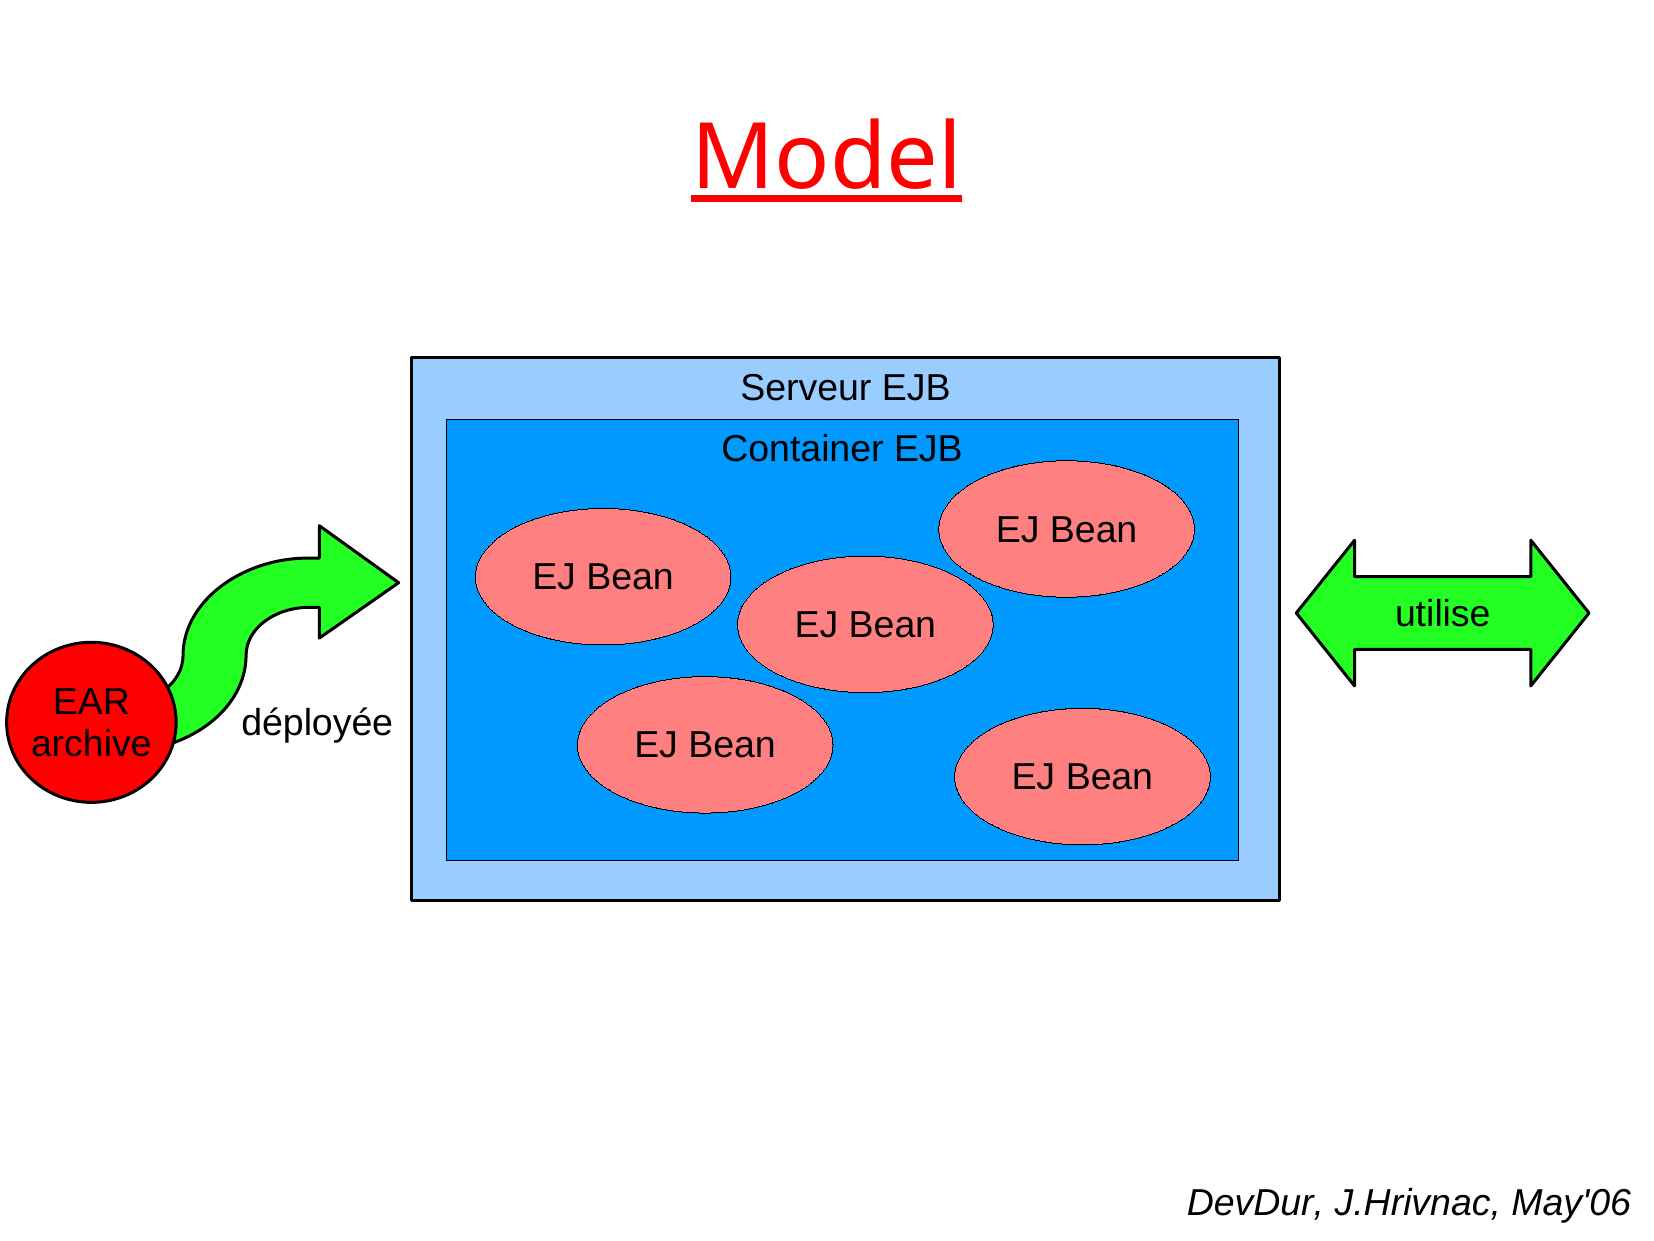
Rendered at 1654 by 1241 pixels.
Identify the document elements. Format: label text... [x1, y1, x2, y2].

text_box EJ Bean [475, 508, 731, 645]
text_box EAR archive [6, 642, 177, 803]
text_box EJ Bean [938, 460, 1195, 598]
text_box Serveur EJB [411, 357, 1280, 901]
title Model [82, 49, 1571, 257]
text_box DevDur, J.Hrivnac, May'06 [1172, 1174, 1648, 1232]
text_box EJ Bean [737, 556, 994, 693]
text_box déployée [168, 525, 399, 743]
text_box utilise [1296, 540, 1590, 686]
text_box EJ Bean [577, 676, 834, 814]
text_box Container EJB [446, 419, 1239, 861]
text_box EJ Bean [954, 708, 1211, 845]
